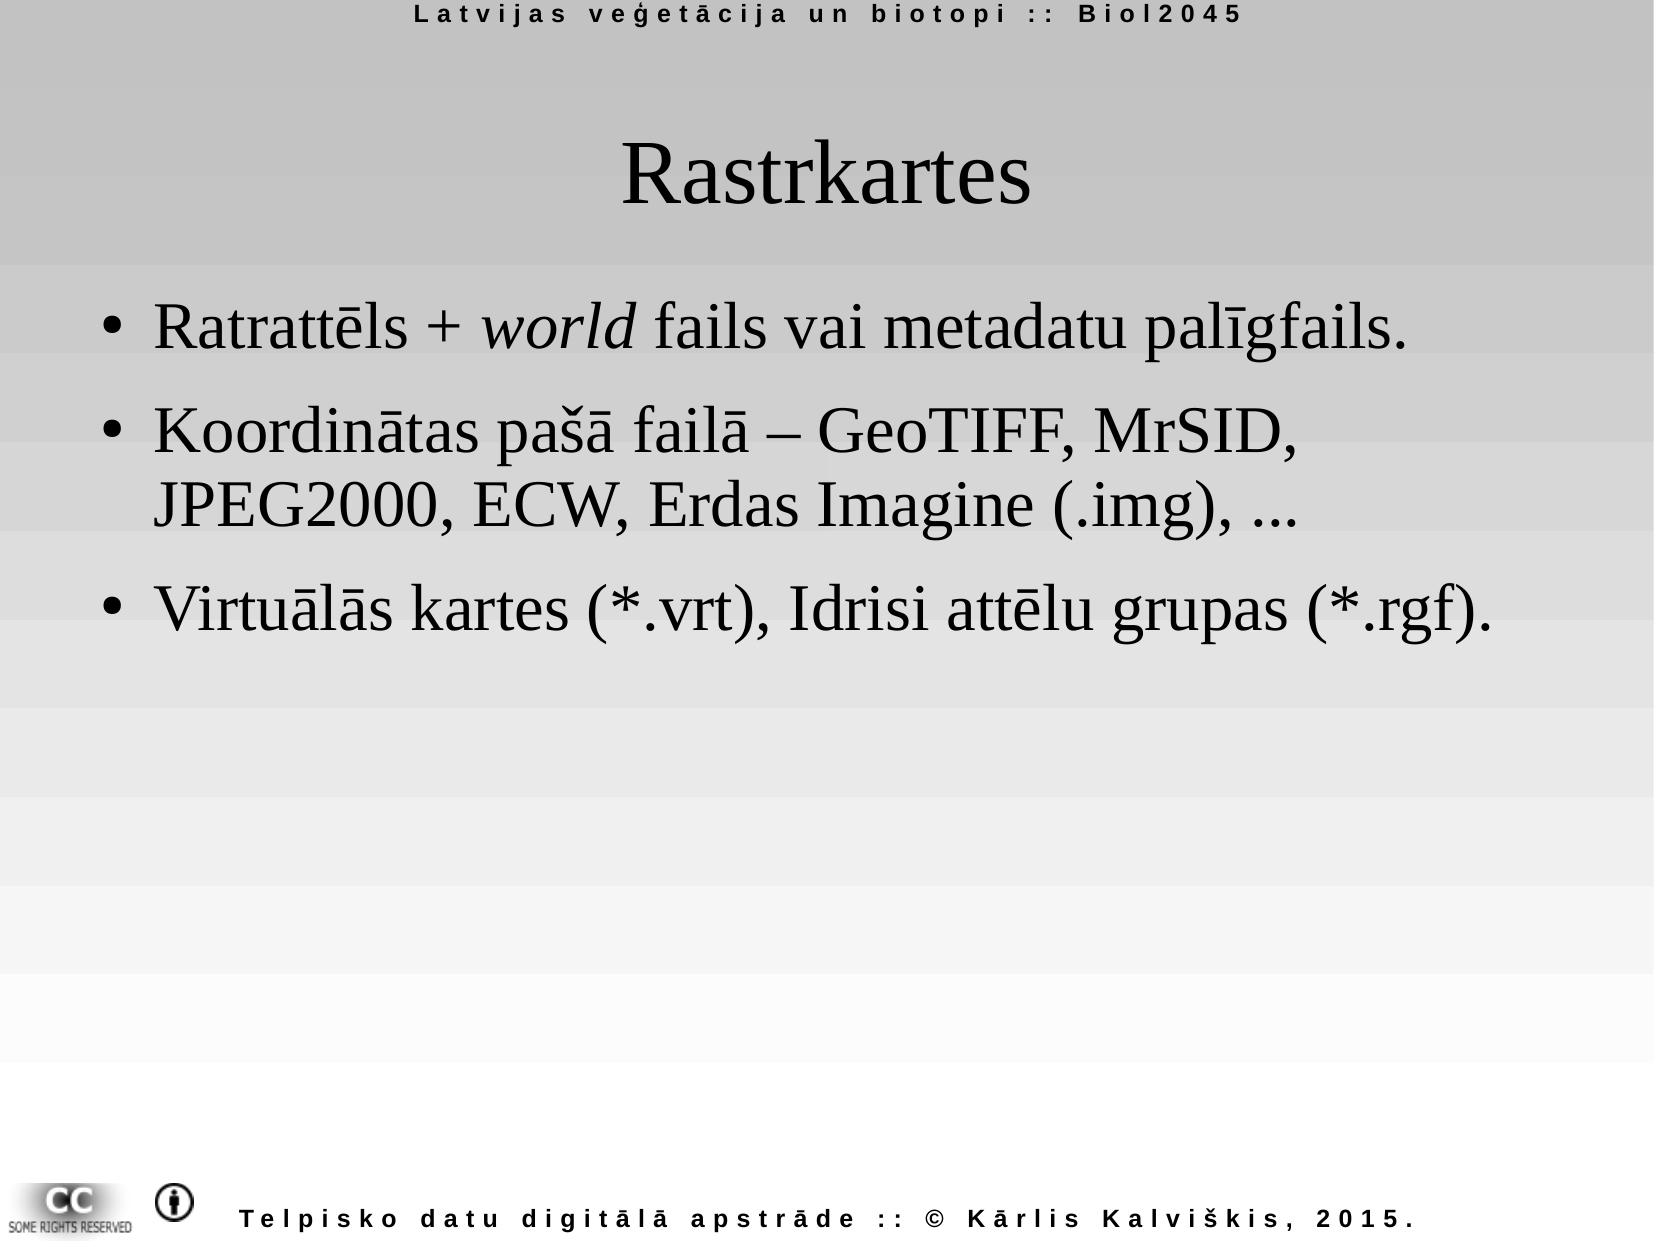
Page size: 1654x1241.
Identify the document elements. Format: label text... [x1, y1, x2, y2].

picture [0, 0, 1654, 1241]
title Rastrkartes [29, 49, 1625, 296]
list Ratrattēls + world fails vai metadatu palīgfails. Koordinātas pašā failā – GeoTIFF, MrSID, JPEG2000, ECW, Erdas Imagine (.img), ... Virtuālās kartes (*.vrt), Idrisi attēlu grupas (*.rgf). [82, 289, 1571, 1098]
